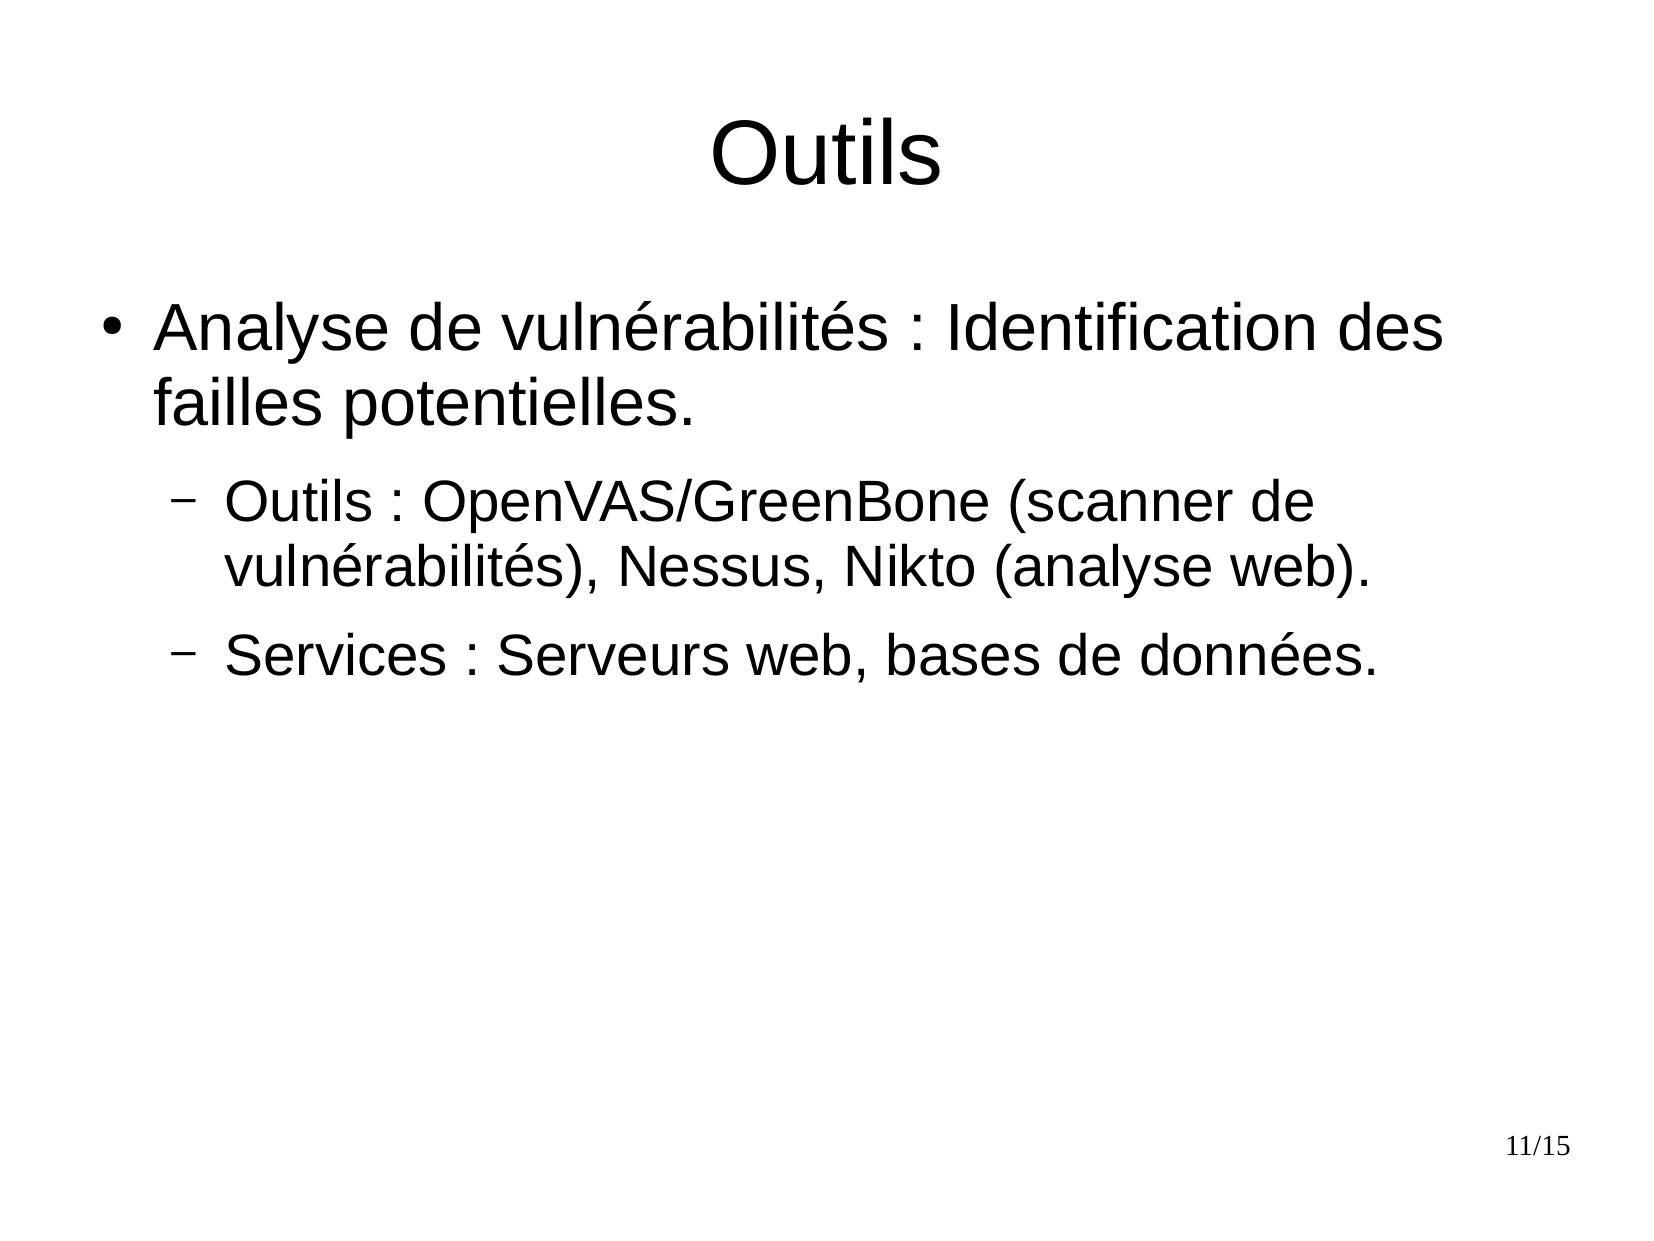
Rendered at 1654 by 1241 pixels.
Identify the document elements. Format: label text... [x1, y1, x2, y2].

list Analyse de vulnérabilités : Identification des failles potentielles. Outils : OpenVAS/GreenBone (scanner de vulnérabilités), Nessus, Nikto (analyse web). Services : Serveurs web, bases de données. [82, 290, 1538, 1010]
title Outils [82, 49, 1571, 257]
